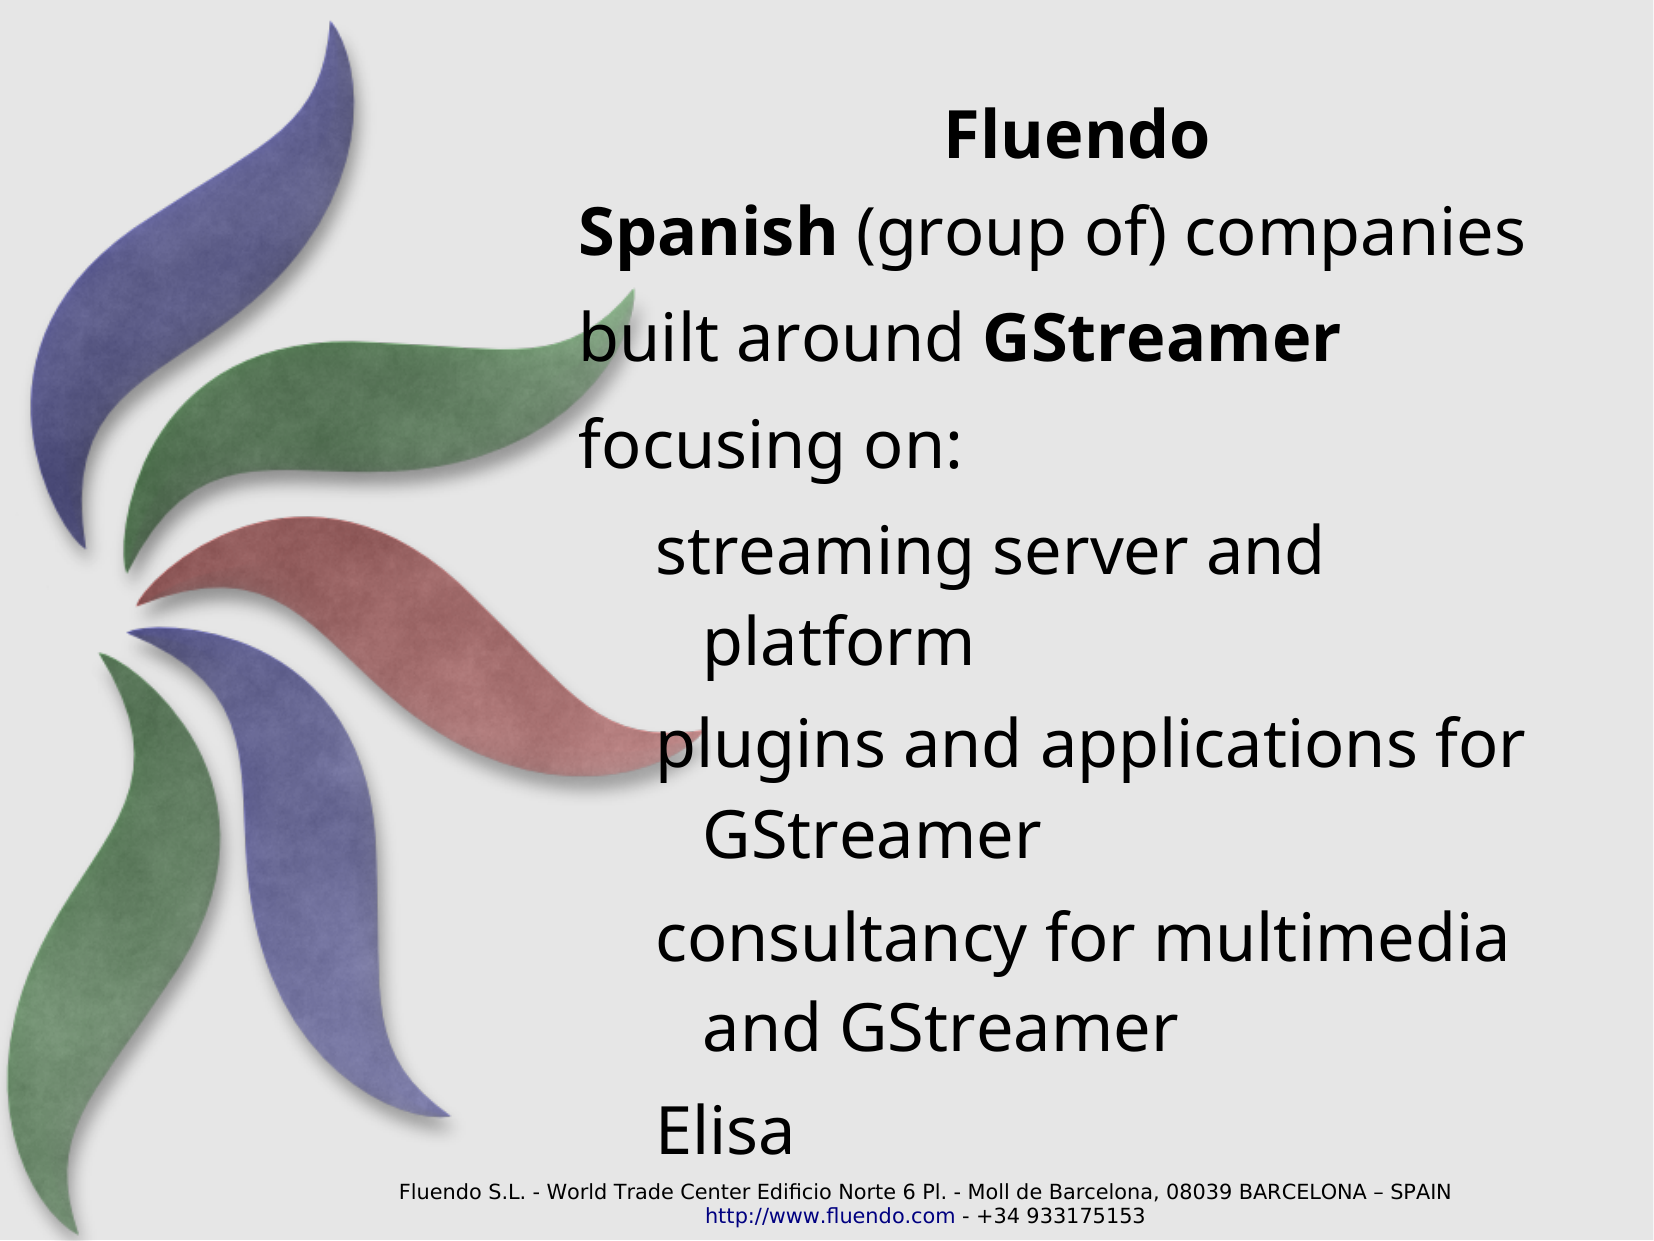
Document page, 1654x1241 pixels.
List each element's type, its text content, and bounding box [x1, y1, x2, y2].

picture [630, 226, 644, 236]
title Fluendo [560, 58, 1595, 207]
picture [0, 0, 711, 1241]
list Spanish (group of) companies built around GStreamer focusing on: streaming server and platform plugins and applications for GStreamer consultancy for multimedia and GStreamer Elisa [560, 236, 1595, 1123]
picture [591, 207, 711, 236]
